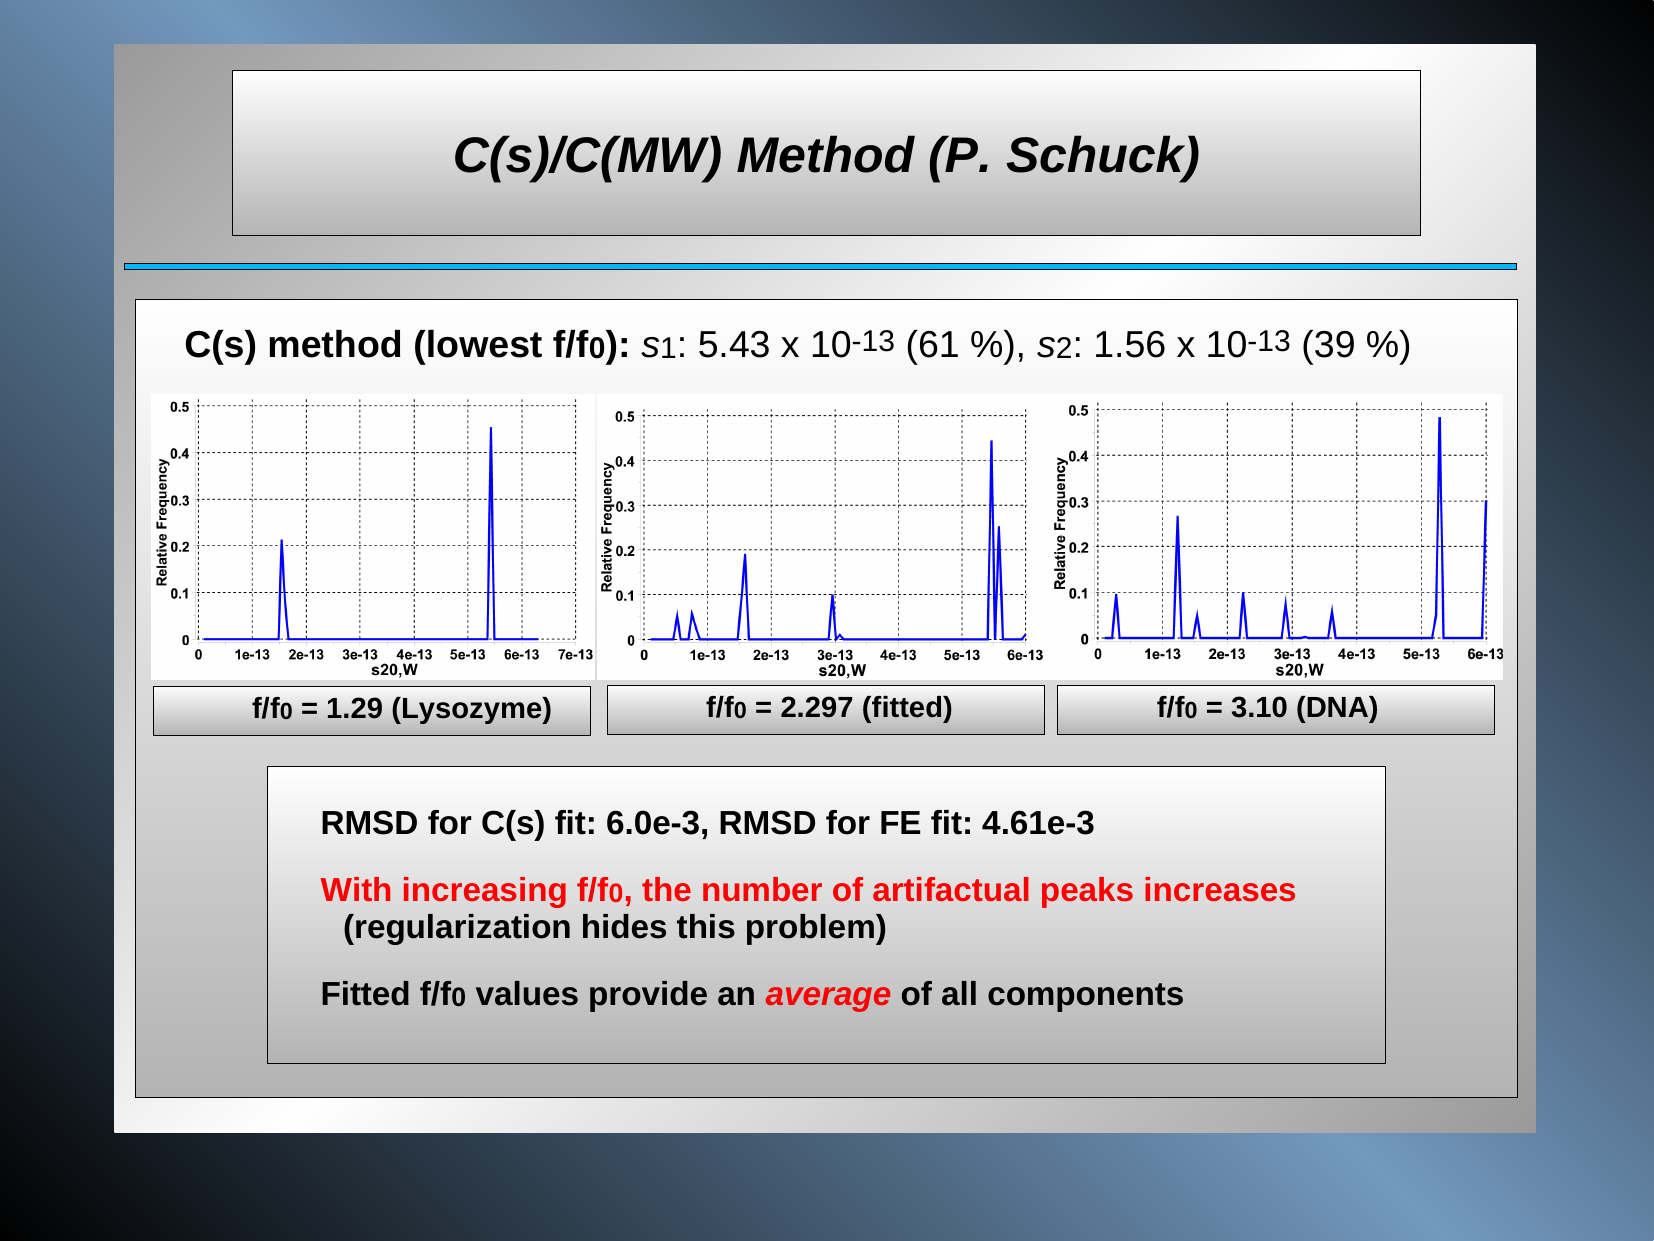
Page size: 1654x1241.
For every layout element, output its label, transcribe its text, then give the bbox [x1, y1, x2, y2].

text_box [135, 299, 1518, 1098]
text_box [124, 263, 1517, 270]
picture [597, 394, 1503, 680]
text_box C(s)/C(MW) Method (P. Schuck) [246, 127, 1407, 195]
picture [151, 394, 595, 680]
text_box f/f0 = 1.29 (Lysozyme) [252, 692, 551, 730]
text_box f/f0 = 3.10 (DNA) [1156, 691, 1379, 729]
text_box RMSD for C(s) fit: 6.0e-3, RMSD for FE fit: 4.61e-3 With increasing f/f0, the number of artifactual peaks increases (regularization hides this problem) Fitted f/f0 values provide an average of all components [320, 804, 1333, 1023]
text_box f/f0 = 2.297 (fitted) [706, 691, 954, 729]
text_box [232, 70, 1421, 236]
text_box C(s) method (lowest f/f0): s1: 5.43 x 10-13 (61 %), s2: 1.56 x 10-13 (39 %) [184, 323, 1420, 379]
